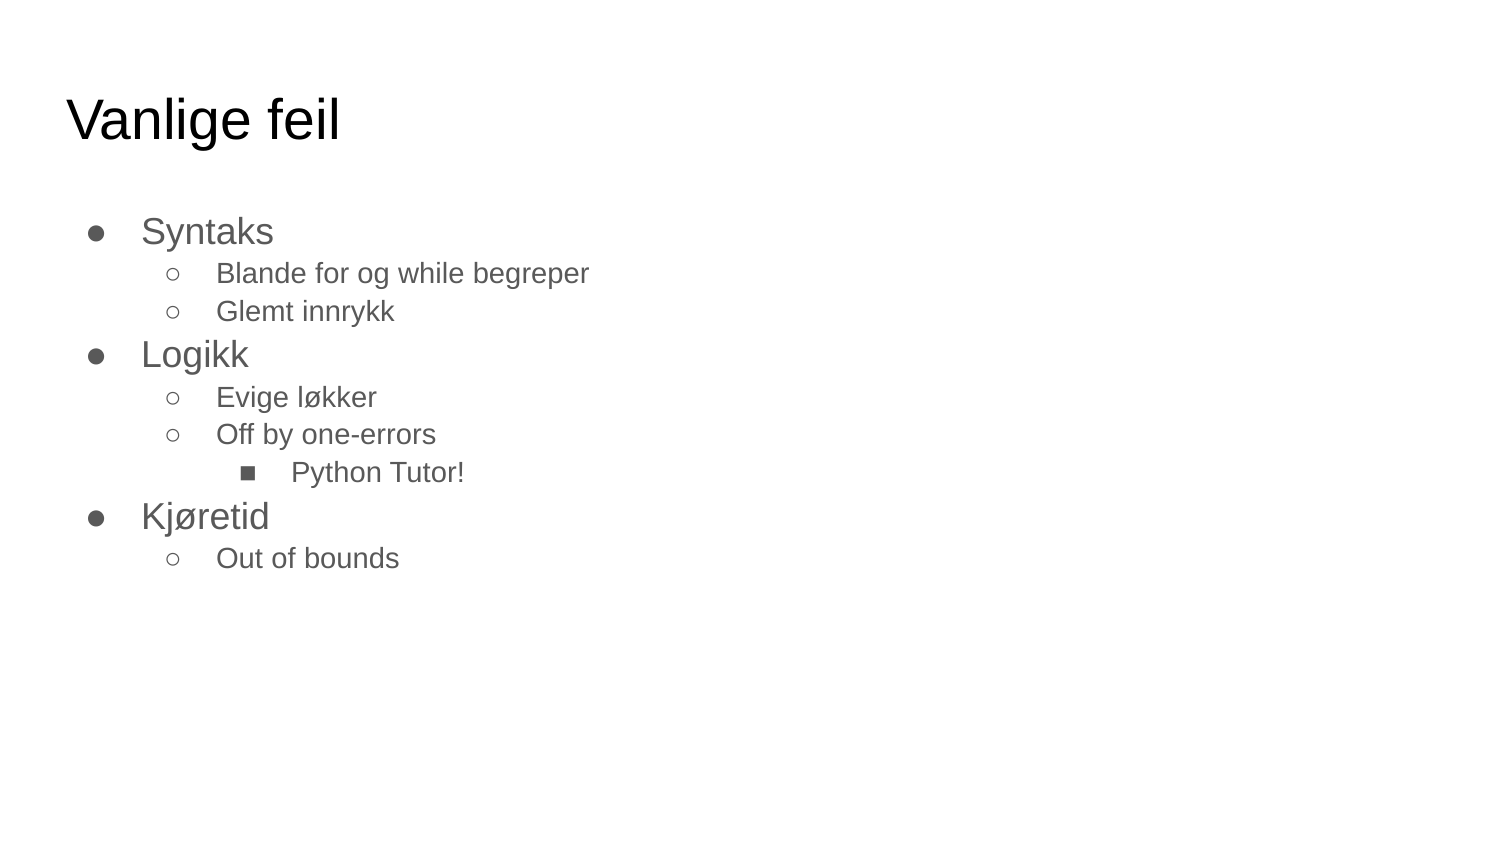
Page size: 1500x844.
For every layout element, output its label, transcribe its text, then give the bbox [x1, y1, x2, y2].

title Vanlige feil [51, 72, 1449, 167]
list Syntaks Blande for og while begreper Glemt innrykk Logikk Evige løkker Off by one-errors Python Tutor! Kjøretid Out of bounds [51, 189, 1449, 750]
